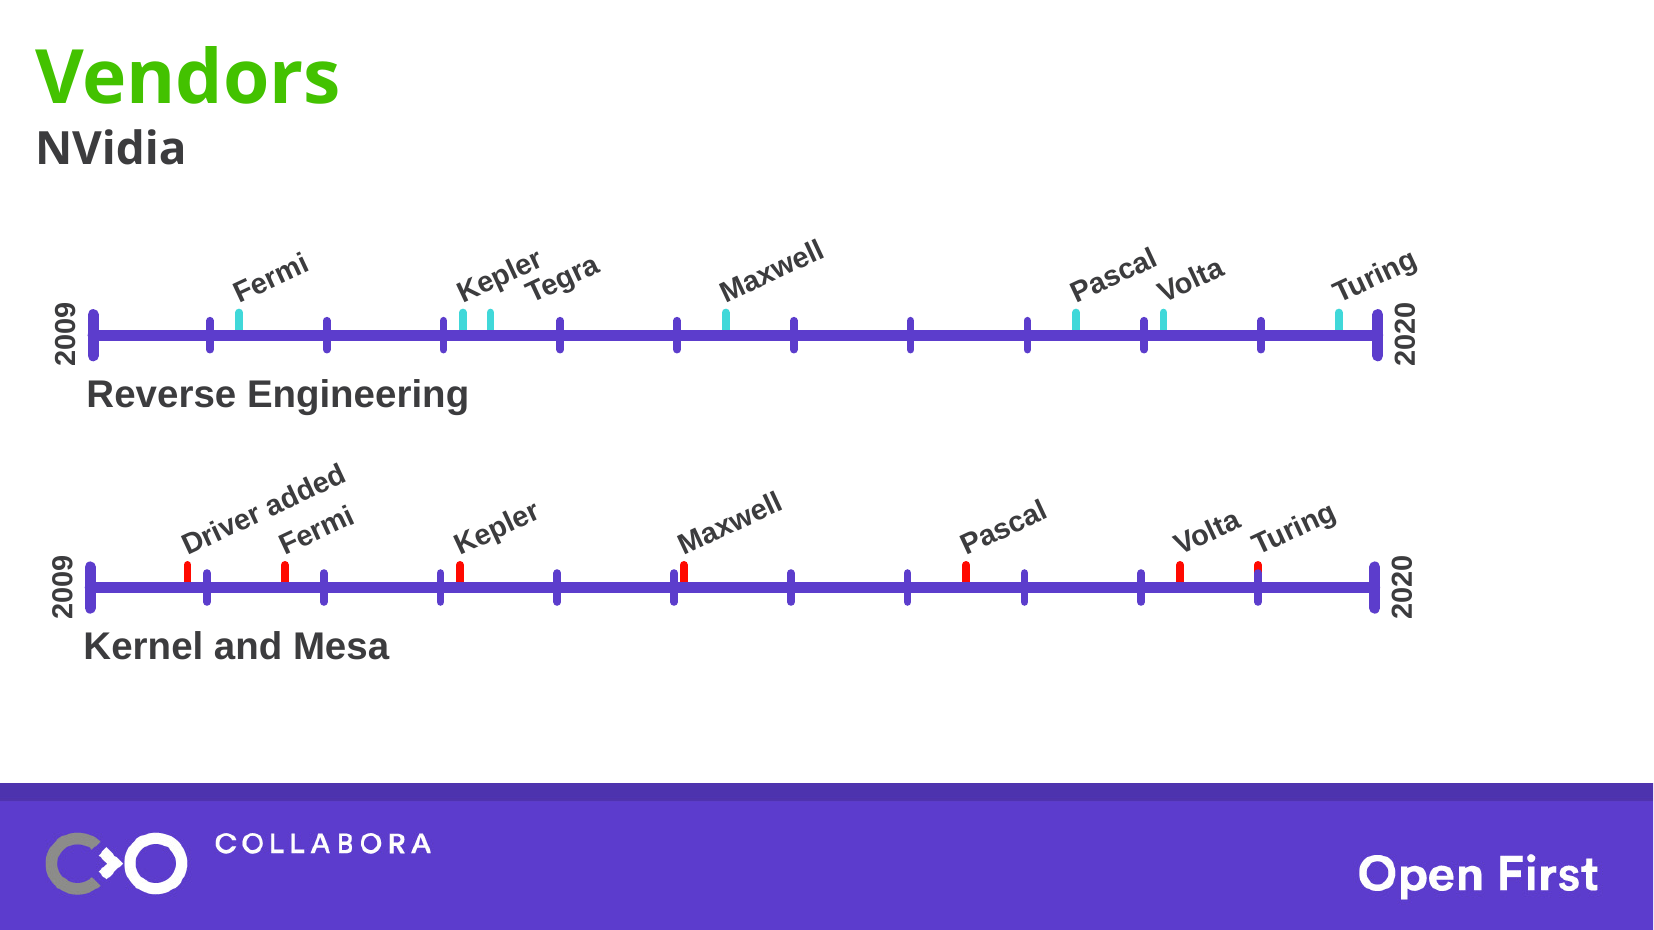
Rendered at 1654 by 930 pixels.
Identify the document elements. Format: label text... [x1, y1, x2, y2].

picture [0, 0, 1654, 930]
title Vendors NVidia [35, 28, 1608, 193]
